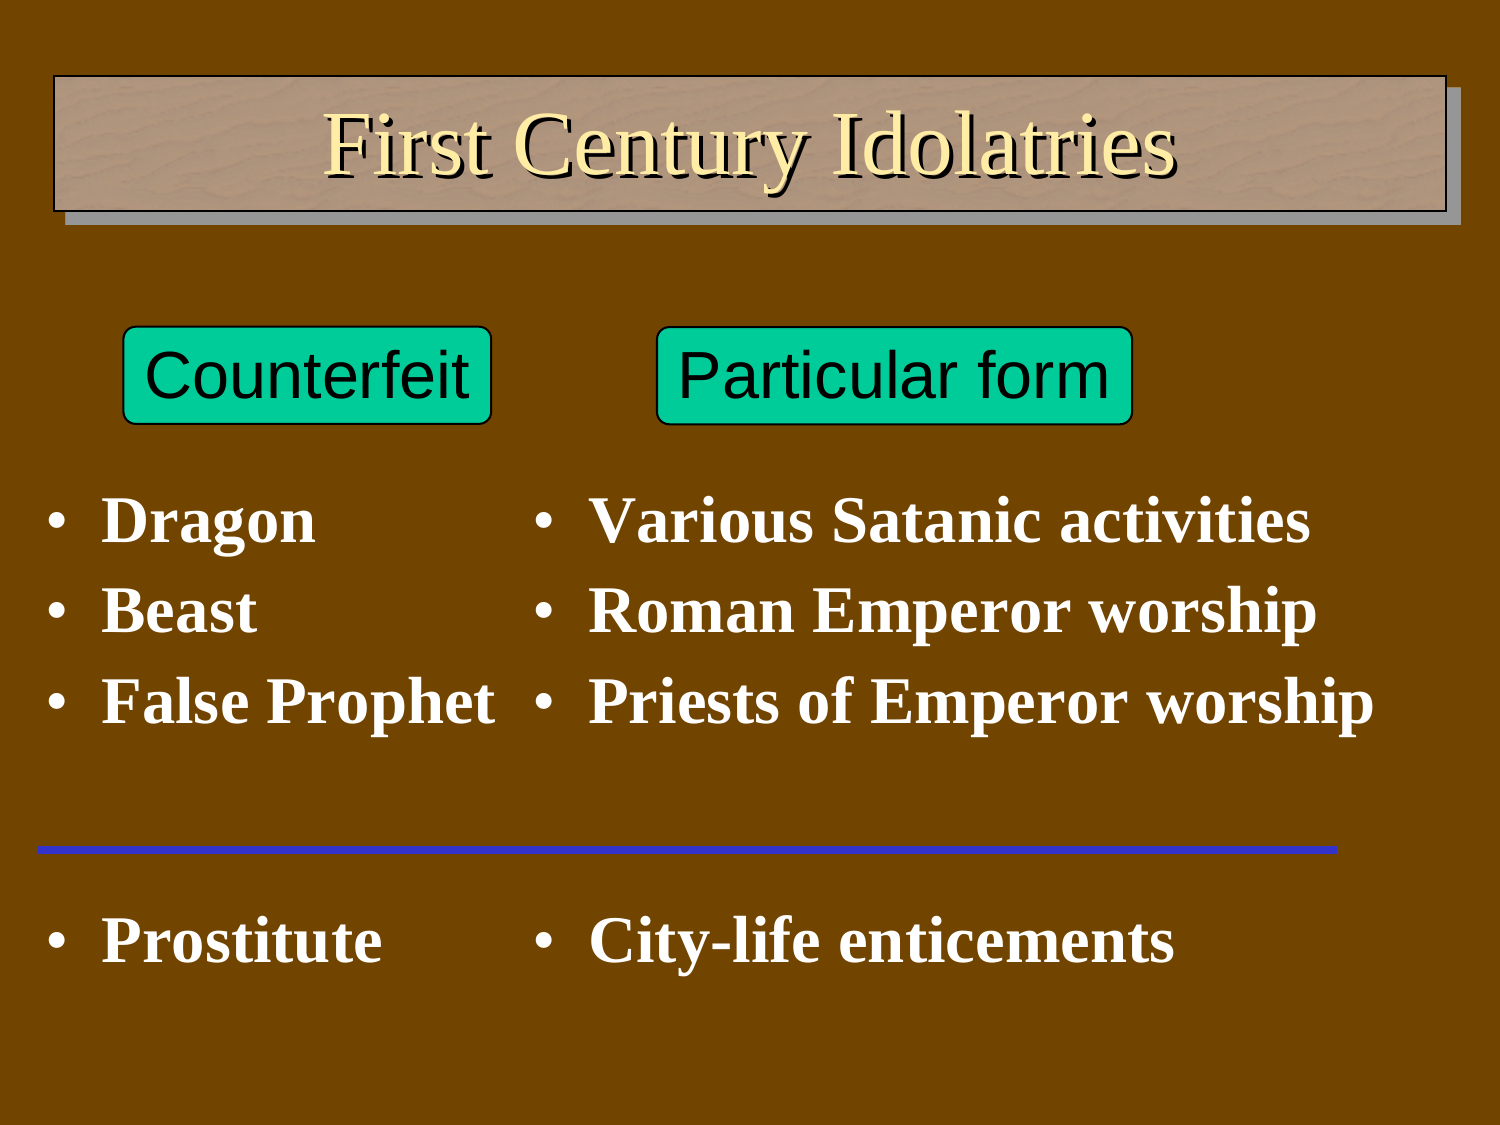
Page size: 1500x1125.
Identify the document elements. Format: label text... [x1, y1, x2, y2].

list Dragon Beast False Prophet Prostitute [30, 474, 596, 1026]
title First Century Idolatries [65, 85, 1435, 203]
list Various Satanic activities Roman Emperor worship Priests of Emperor worship City-life enticements [516, 474, 1452, 1051]
text_box Counterfeit [123, 326, 492, 424]
picture [55, 77, 1445, 210]
text_box Particular form [656, 327, 1133, 425]
